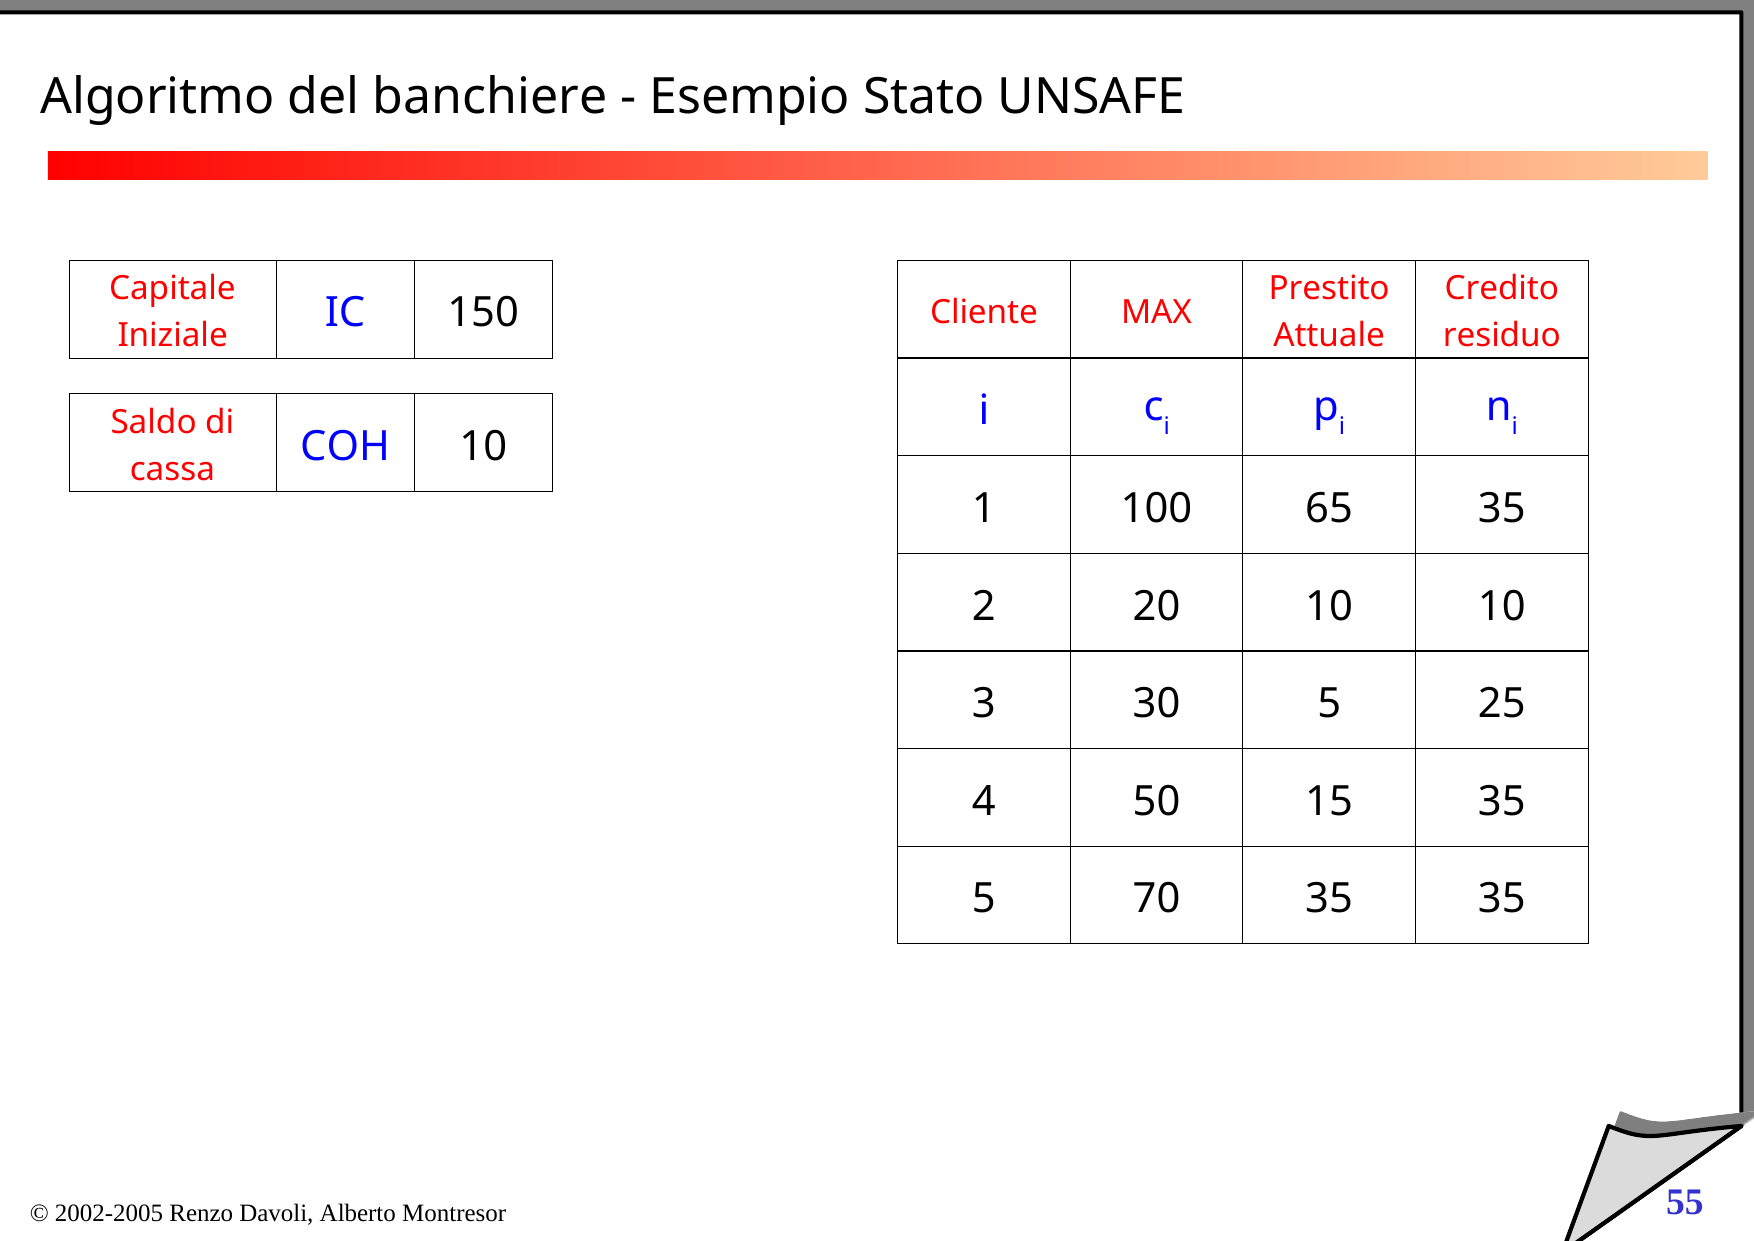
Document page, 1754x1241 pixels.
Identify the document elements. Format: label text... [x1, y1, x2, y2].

text_box 100 [1070, 455, 1242, 553]
text_box MAX [1070, 260, 1242, 357]
text_box 5 [897, 846, 1070, 944]
text_box 1 [897, 455, 1070, 553]
text_box 15 [1242, 748, 1415, 846]
text_box Credito residuo [1415, 260, 1589, 357]
text_box 30 [1070, 650, 1242, 748]
text_box q [750, 152, 754, 179]
text_box i [897, 357, 1070, 455]
text_box 35 [1415, 846, 1589, 944]
text_box 10 [1415, 553, 1589, 650]
text_box Capitale Iniziale [69, 260, 276, 359]
text_box 20 [1070, 553, 1242, 650]
text_box 10 [414, 393, 553, 492]
text_box ci [1070, 357, 1242, 455]
text_box 35 [1415, 748, 1589, 846]
text_box 4 [897, 748, 1070, 846]
text_box 25 [1415, 650, 1589, 748]
text_box 50 [1070, 748, 1242, 846]
text_box Cliente [897, 260, 1070, 357]
text_box IC [276, 260, 414, 359]
title Algoritmo del banchiere - Esempio Stato UNSAFE [40, 49, 1714, 144]
text_box 35 [1242, 846, 1415, 944]
text_box pi [1242, 357, 1415, 455]
text_box 150 [414, 260, 553, 359]
text_box 35 [1415, 455, 1589, 553]
text_box ni [1415, 357, 1589, 455]
text_box 5 [1242, 650, 1415, 748]
text_box COH [276, 393, 414, 492]
text_box 2 [897, 553, 1070, 650]
text_box Saldo di cassa [69, 393, 276, 492]
text_box Prestito Attuale [1242, 260, 1415, 357]
text_box 70 [1070, 846, 1242, 944]
text_box 65 [1242, 455, 1415, 553]
text_box 3 [897, 650, 1070, 748]
text_box 10 [1242, 553, 1415, 650]
